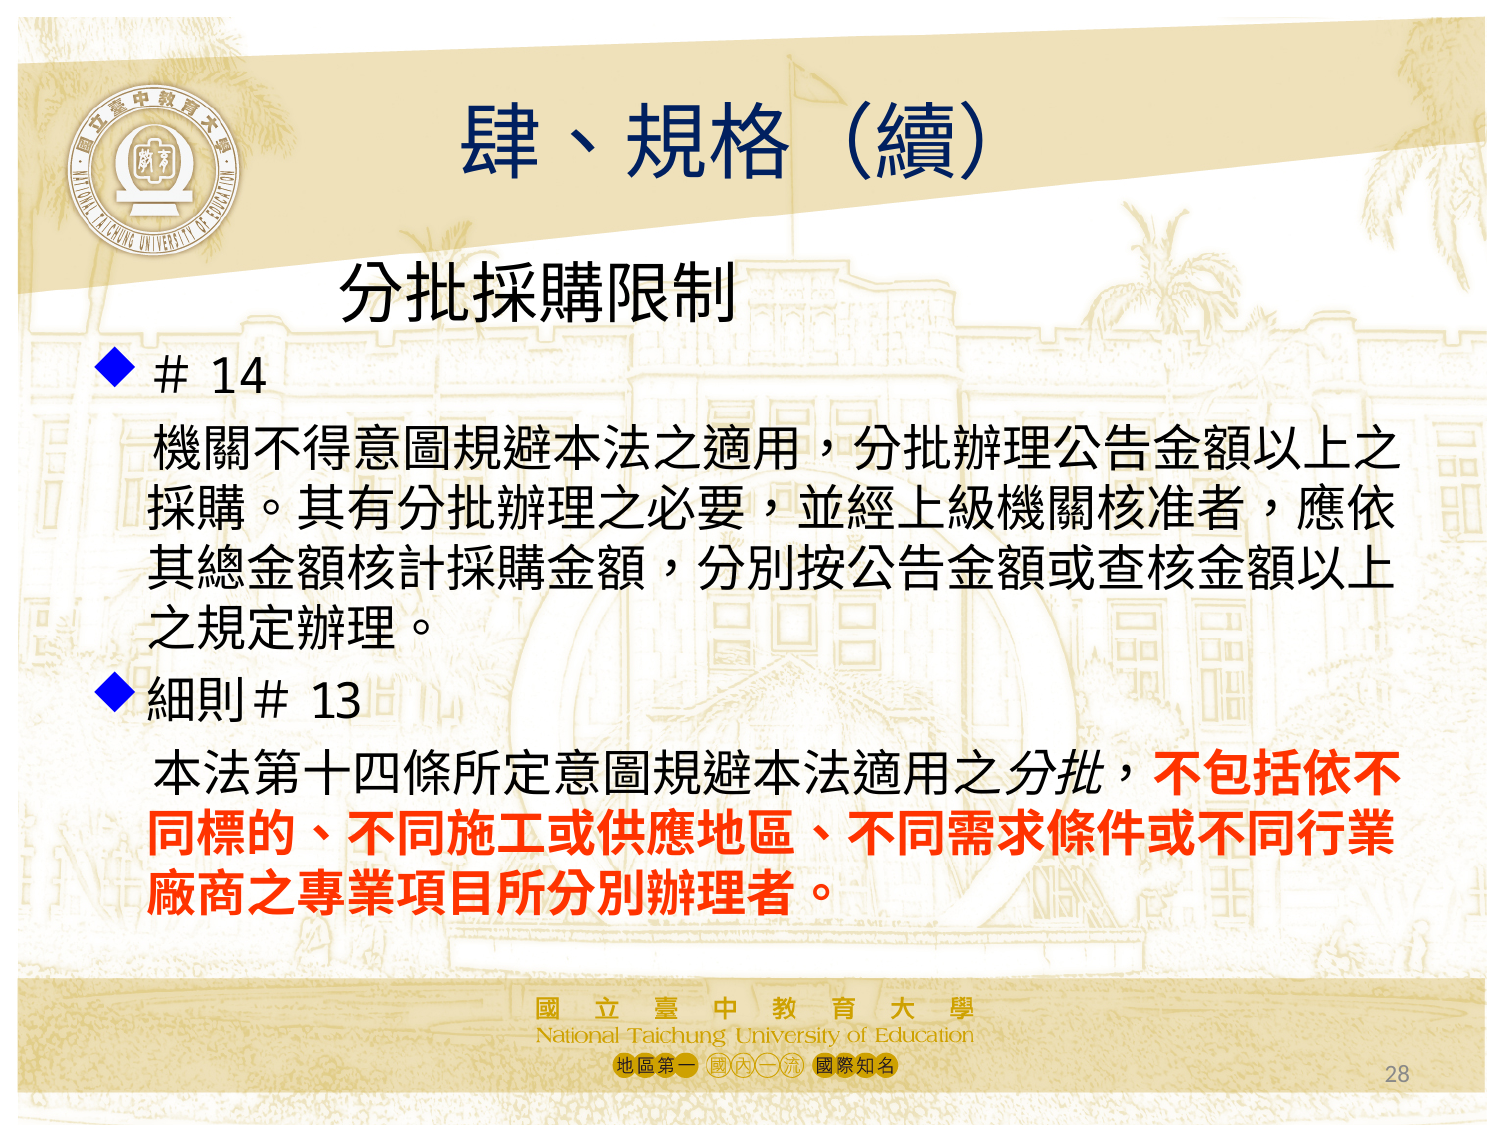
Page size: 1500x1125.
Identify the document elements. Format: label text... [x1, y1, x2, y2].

list 分批採購限制 ＃14 機關不得意圖規避本法之適用，分批辦理公告金額以上之採購。其有分批辦理之必要，並經上級機關核准者，應依其總金額核計採購金額，分別按公告金額或查核金額以上之規定辦理。 細則＃13 本法第十四條所定意圖規避本法適用之分批，不包括依不同標的、不同施工或供應地區、不同需求條件或不同行業廠商之專業項目所分別辦理者。 [75, 243, 1426, 1005]
text_box <編號> [1074, 1042, 1426, 1103]
picture [0, 0, 1500, 1125]
title 肆、規格（續） [75, 45, 1426, 233]
